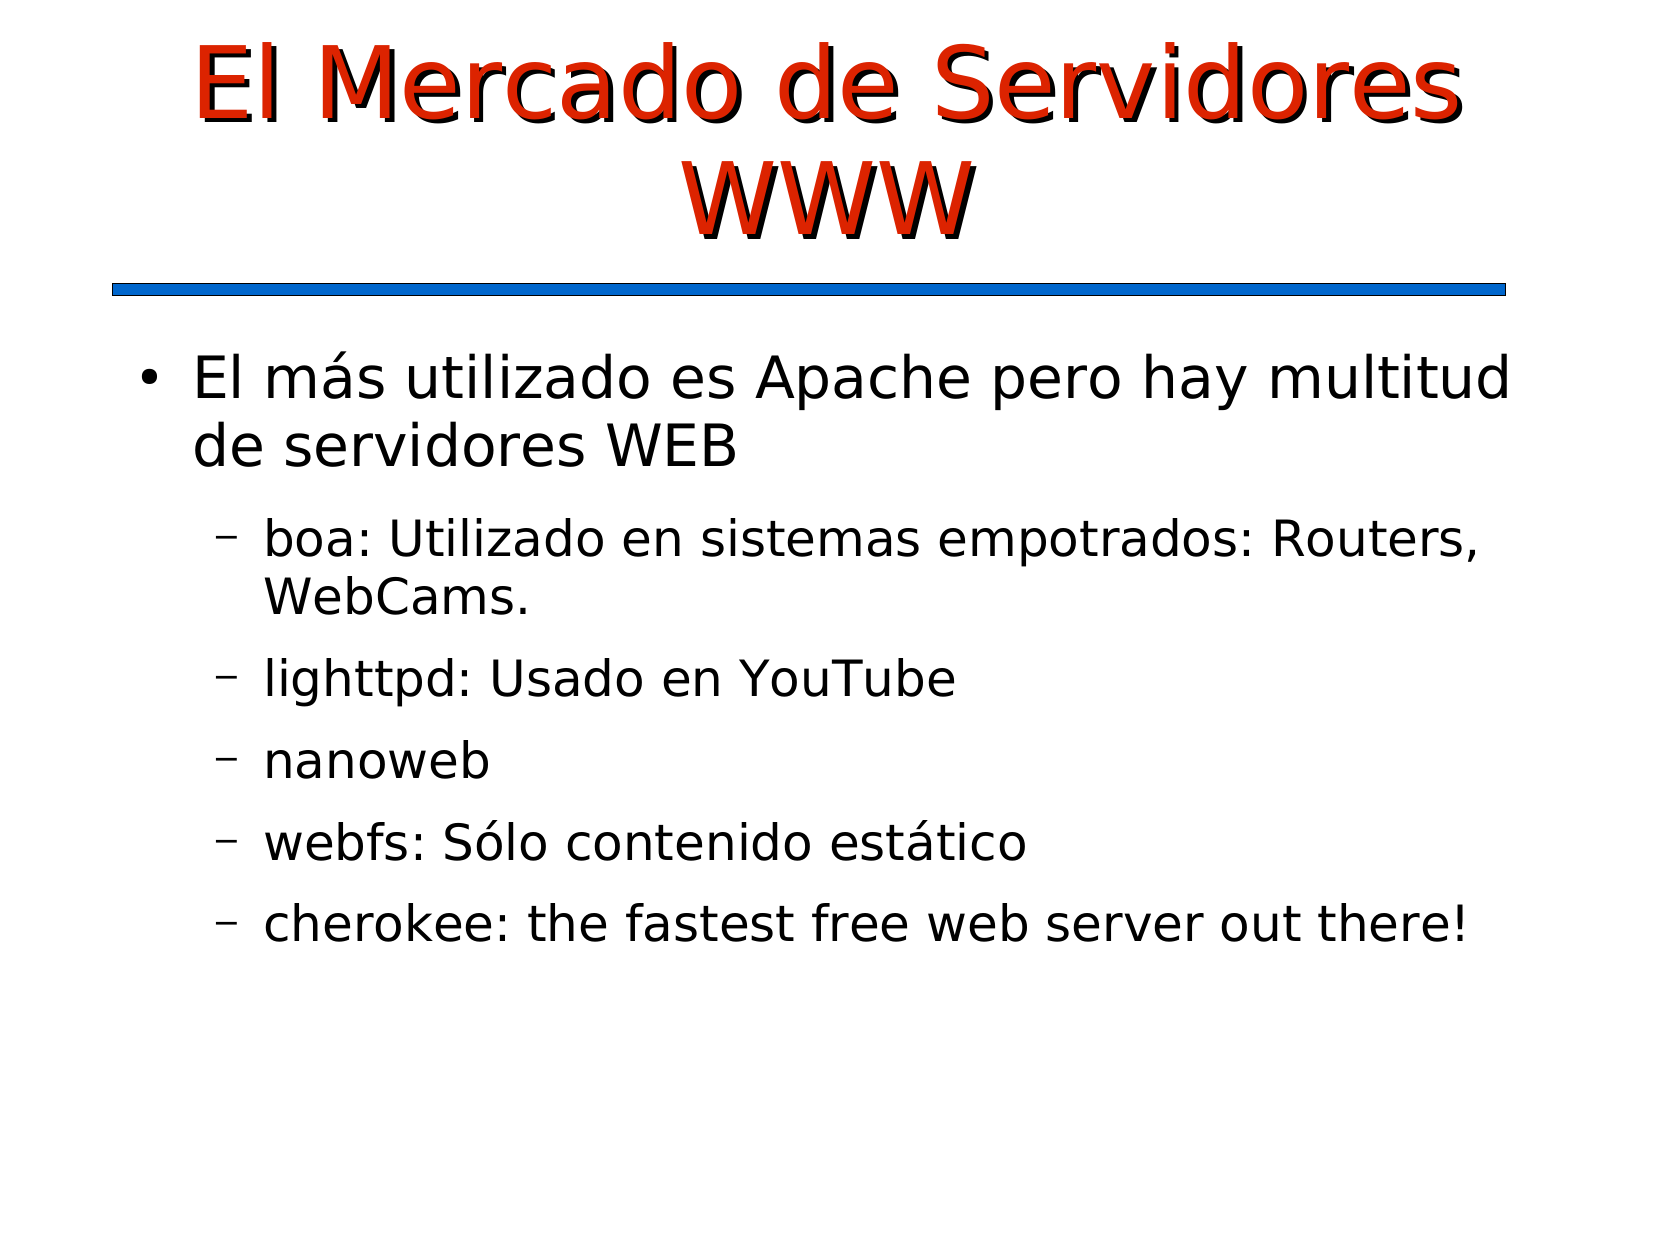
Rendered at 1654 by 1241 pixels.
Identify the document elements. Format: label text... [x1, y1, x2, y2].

list El más utilizado es Apache pero hay multitud de servidores WEB boa: Utilizado en sistemas empotrados: Routers, WebCams. lighttpd: Usado en YouTube nanoweb webfs: Sólo contenido estático cherokee: the fastest free web server out there! [121, 344, 1534, 1127]
title El Mercado de Servidores WWW [121, 25, 1534, 258]
